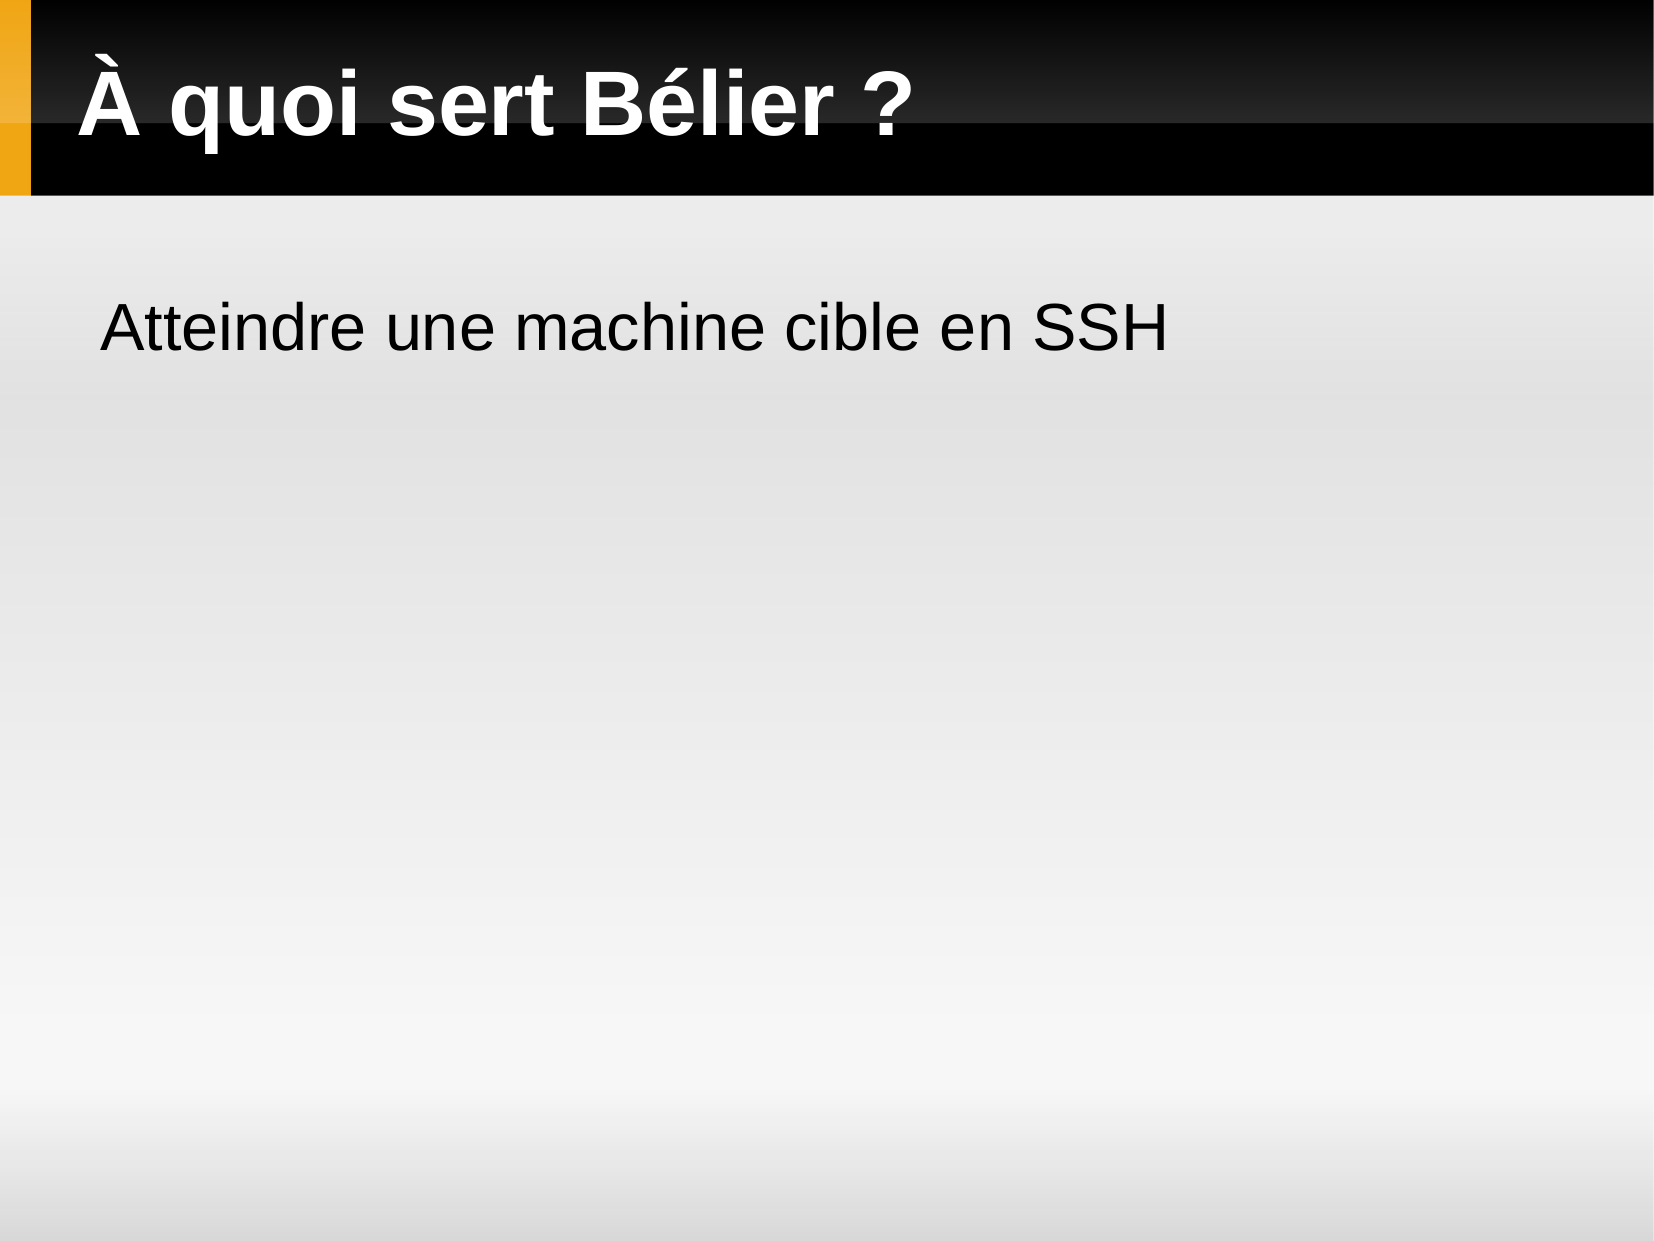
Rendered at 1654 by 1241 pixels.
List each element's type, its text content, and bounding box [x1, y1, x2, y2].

title À quoi sert Bélier ? [76, 7, 1565, 200]
list Atteindre une machine cible en SSH [82, 290, 1571, 1094]
picture [0, 0, 1654, 1241]
